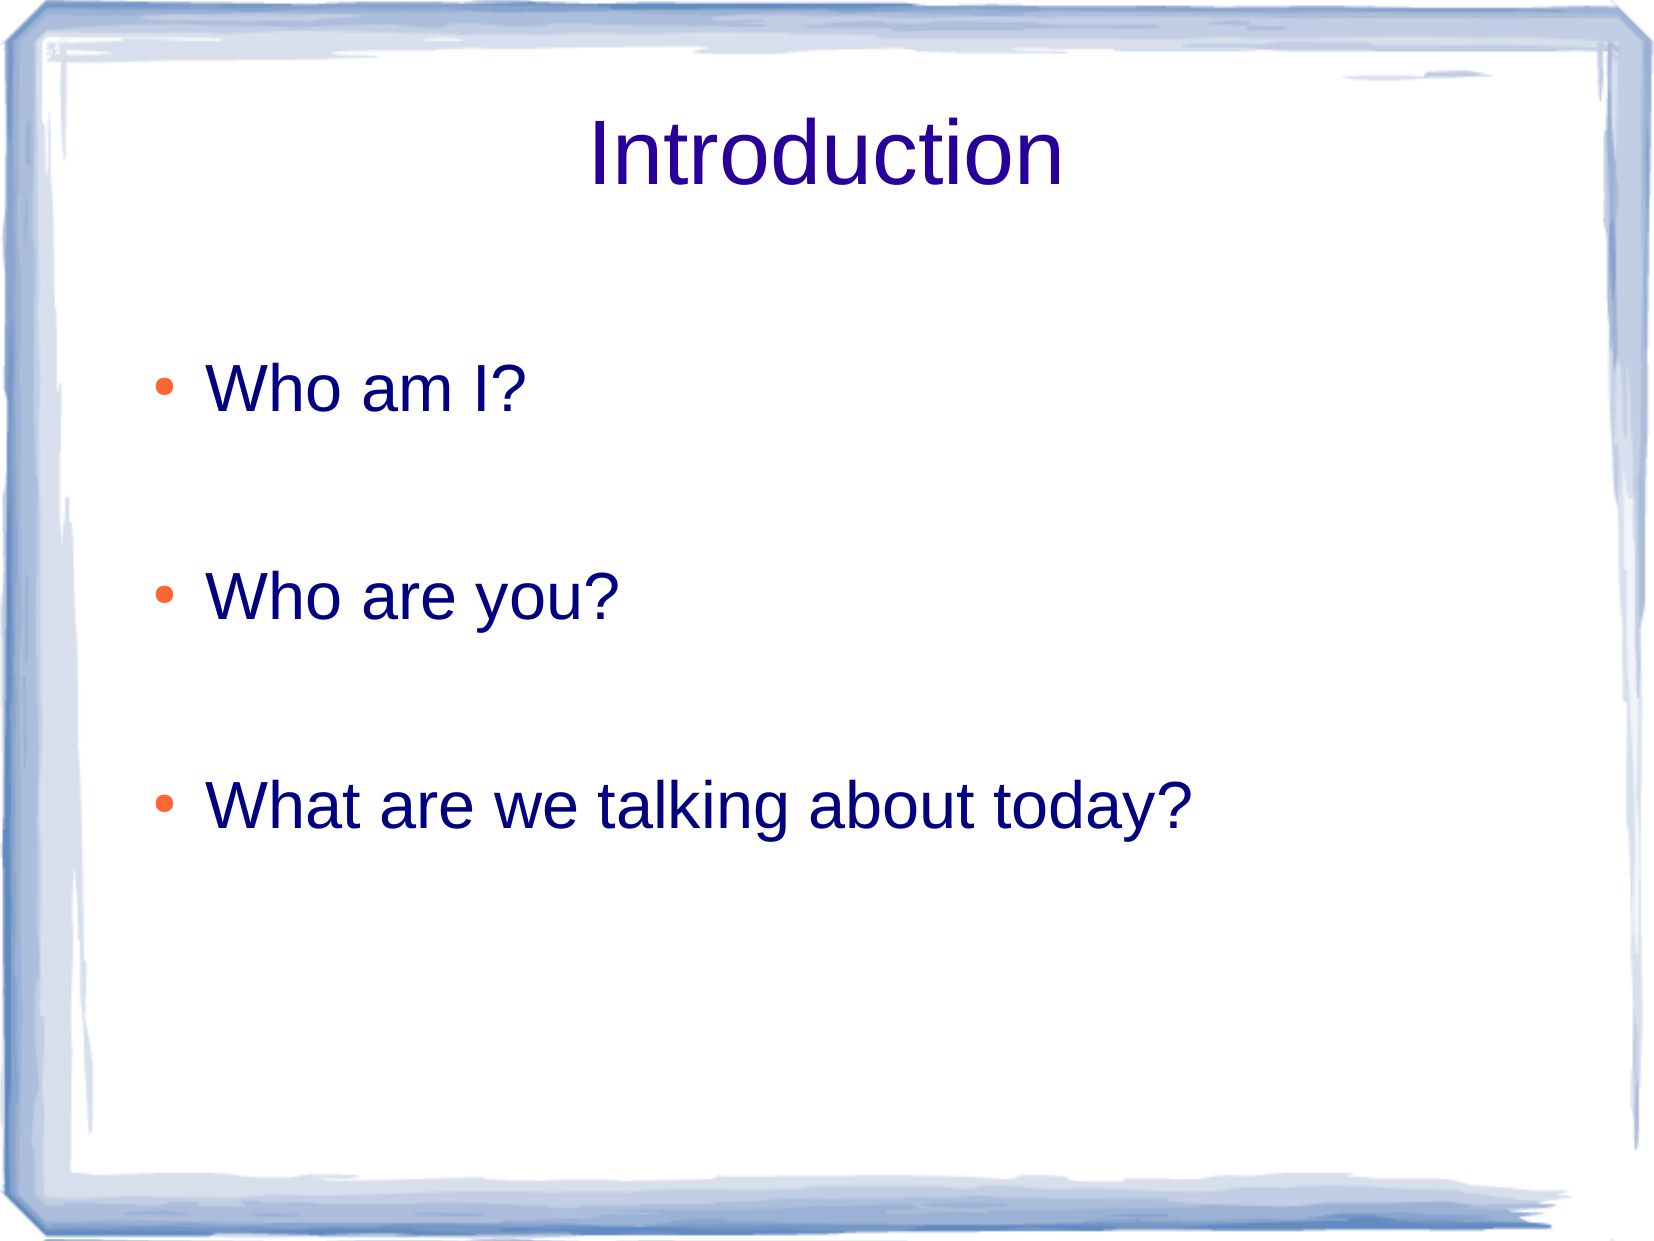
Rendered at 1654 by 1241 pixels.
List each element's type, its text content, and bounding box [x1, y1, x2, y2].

picture [0, 0, 1654, 1241]
title Introduction [82, 49, 1571, 257]
list Who am I? Who are you? What are we talking about today? [134, 350, 1516, 1133]
